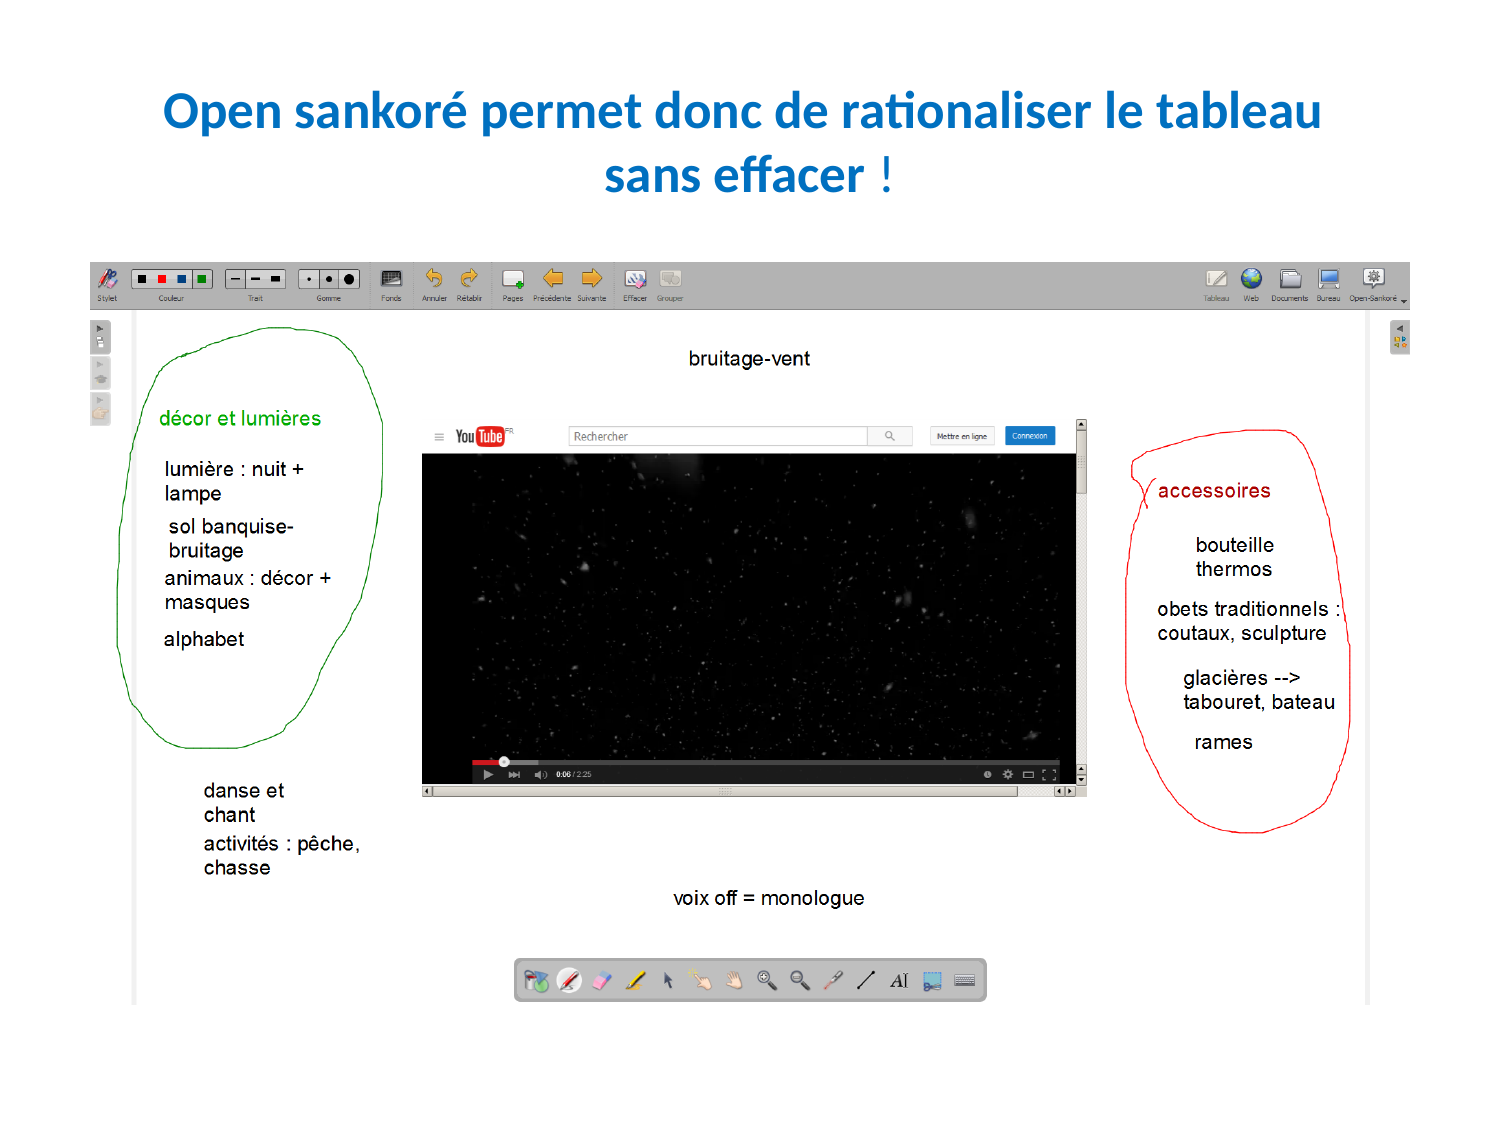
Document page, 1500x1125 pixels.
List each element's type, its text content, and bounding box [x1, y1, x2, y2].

picture [90, 262, 1410, 1005]
title Open sankoré permet donc de rationaliser le tableau sans effacer ! [75, 45, 1425, 233]
